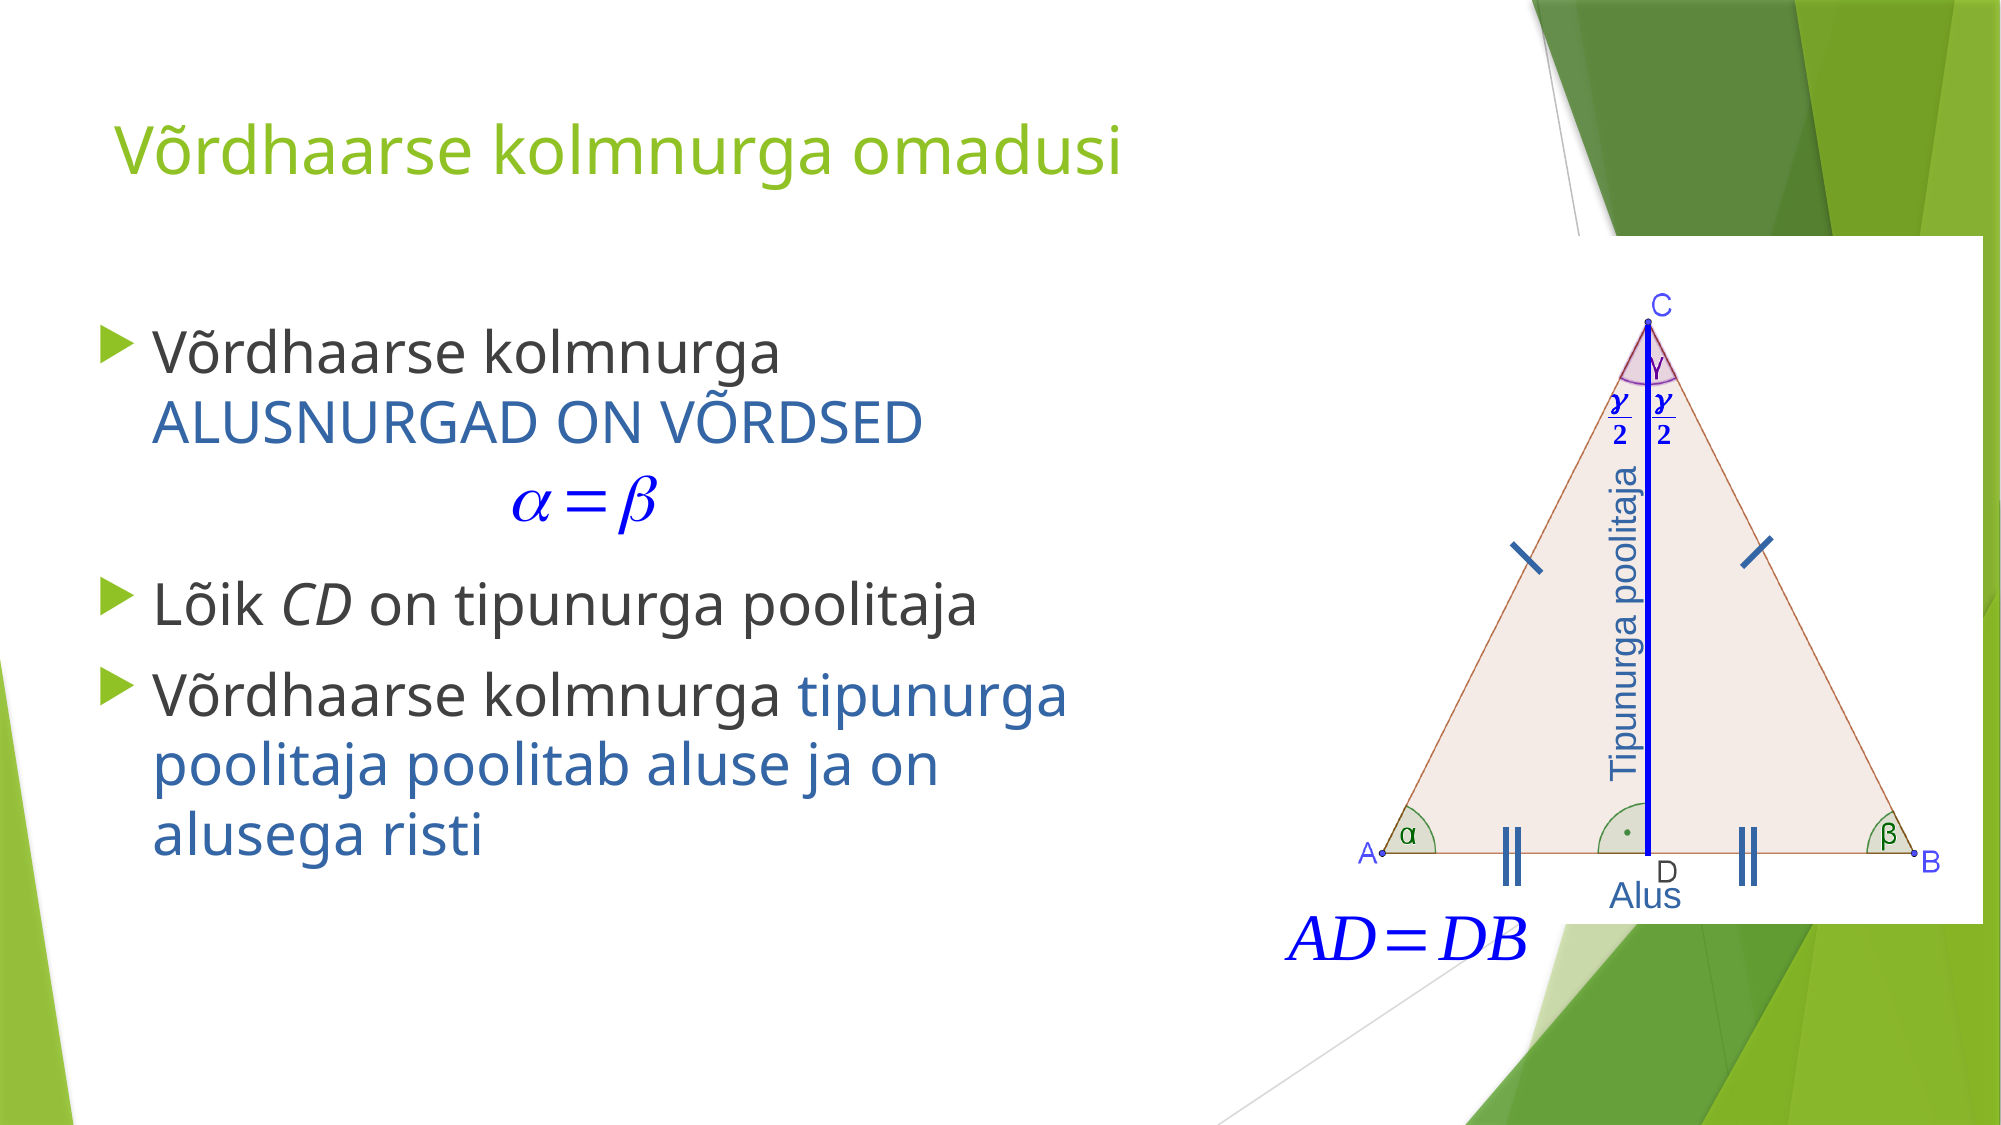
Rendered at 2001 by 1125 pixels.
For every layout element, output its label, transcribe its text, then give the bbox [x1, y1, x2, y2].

chart [1275, 900, 1536, 975]
list Võrdhaarse kolmnurga ALUSNURGAD ON VÕRDSED Lõik CD on tipunurga poolitaja Võrdhaarse kolmnurga tipunurga poolitaja poolitab aluse ja on alusega risti [81, 308, 1152, 1063]
title Võrdhaarse kolmnurga omadusi [99, 99, 1613, 237]
text_box Tipunurga poolitaja [1594, 451, 1645, 798]
chart [1644, 392, 1684, 452]
chart [501, 472, 671, 539]
chart [1600, 392, 1640, 452]
text_box Alus [1594, 866, 1697, 924]
picture [1332, 236, 1983, 924]
